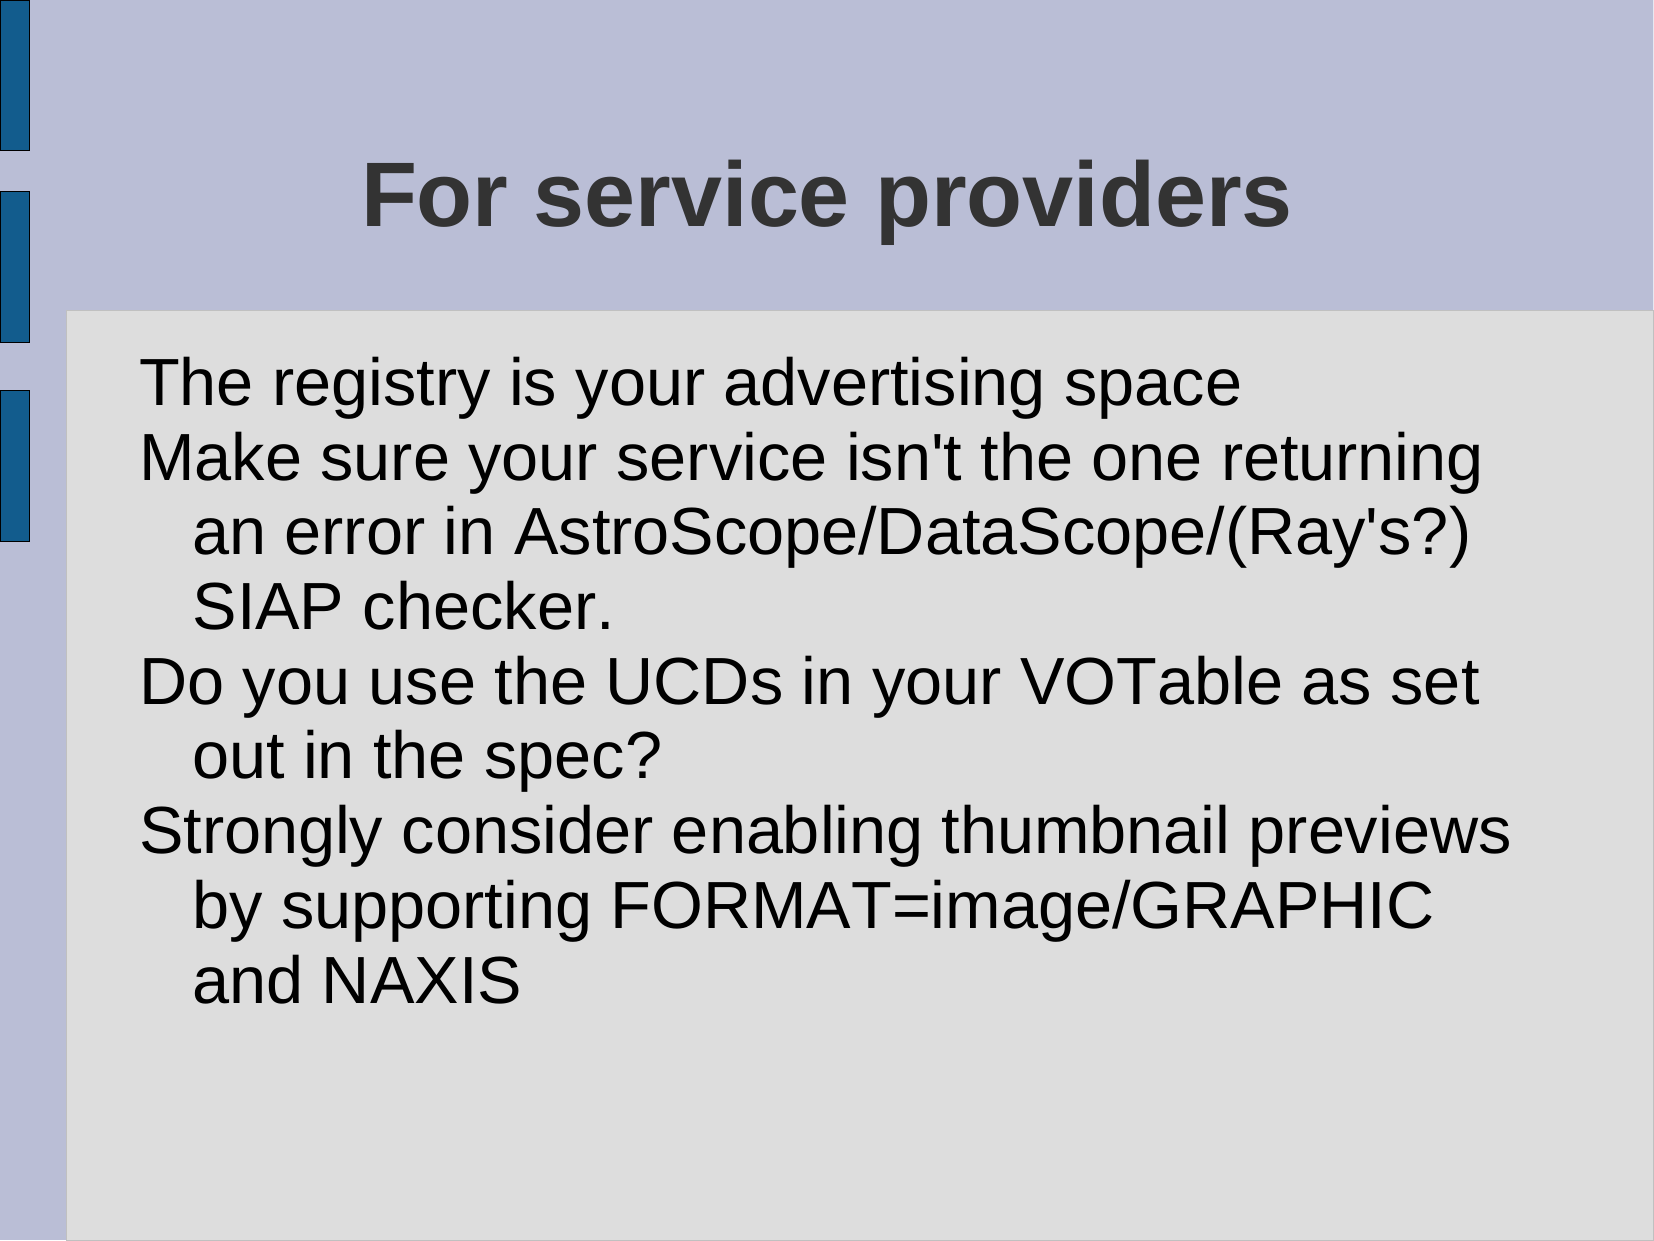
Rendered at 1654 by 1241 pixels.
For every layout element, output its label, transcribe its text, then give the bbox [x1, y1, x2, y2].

title For service providers [121, 91, 1534, 299]
list The registry is your advertising space Make sure your service isn't the one returning an error in AstroScope/DataScope/(Ray's?) SIAP checker. Do you use the UCDs in your VOTable as set out in the spec? Strongly consider enabling thumbnail previews by supporting FORMAT=image/GRAPHIC and NAXIS [121, 344, 1534, 1127]
